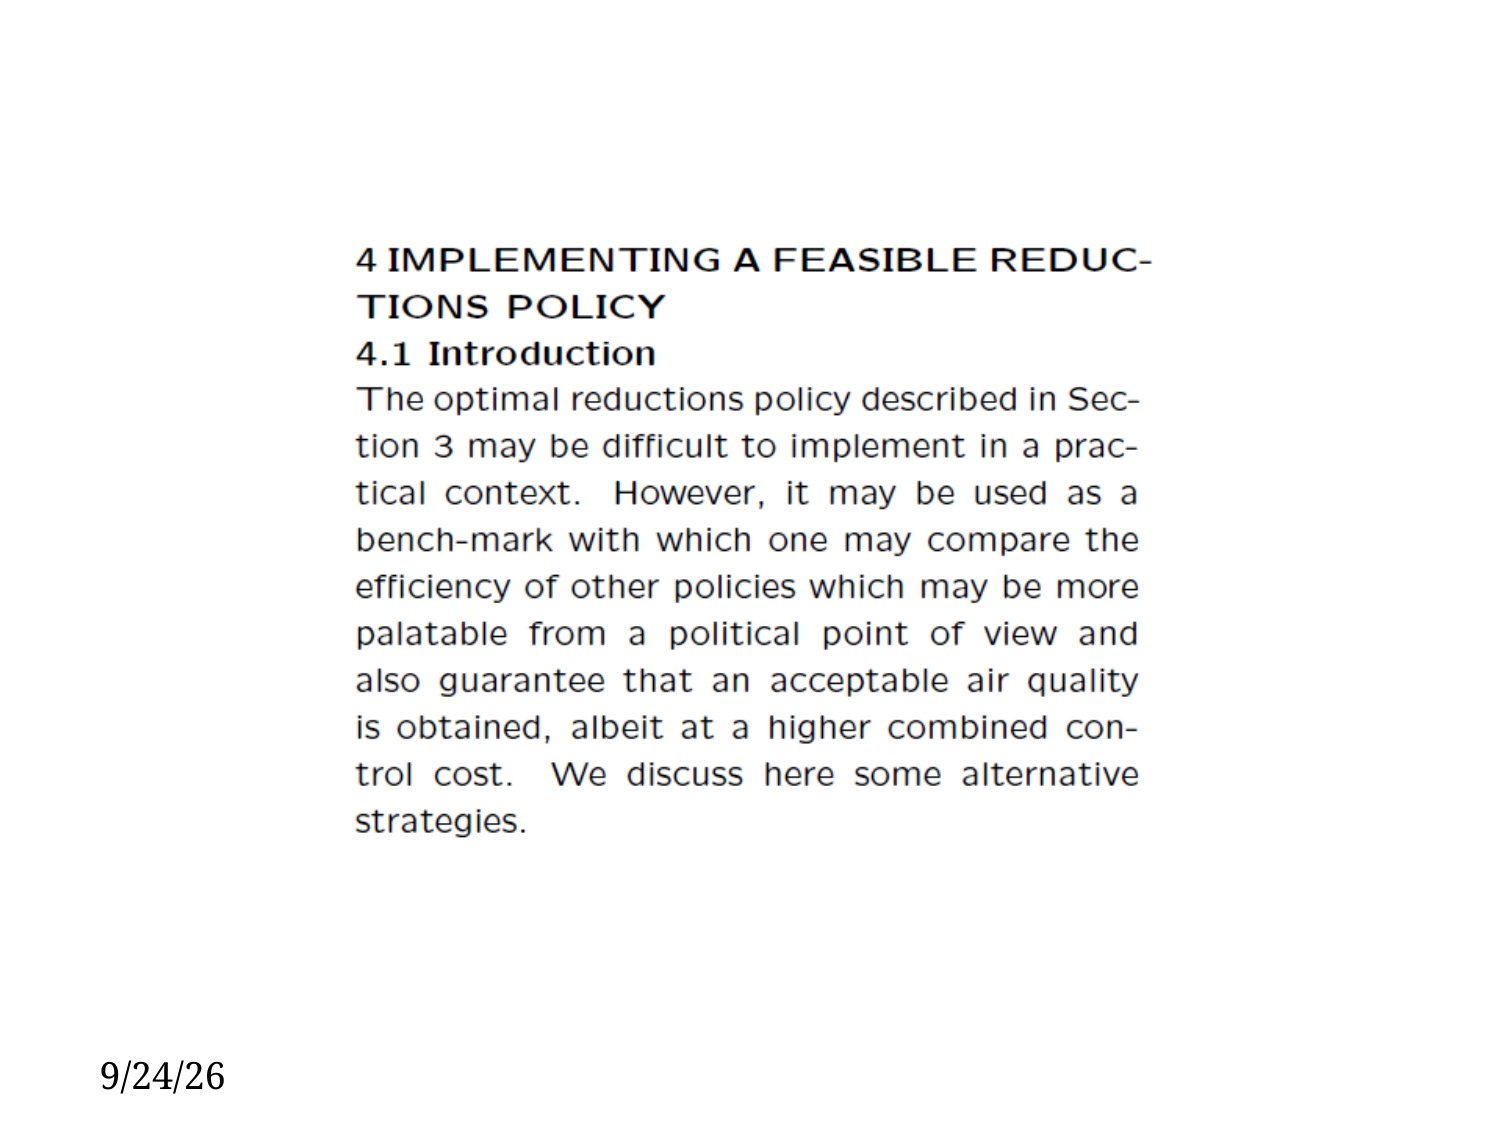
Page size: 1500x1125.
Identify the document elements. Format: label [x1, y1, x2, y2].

picture [326, 203, 1174, 922]
